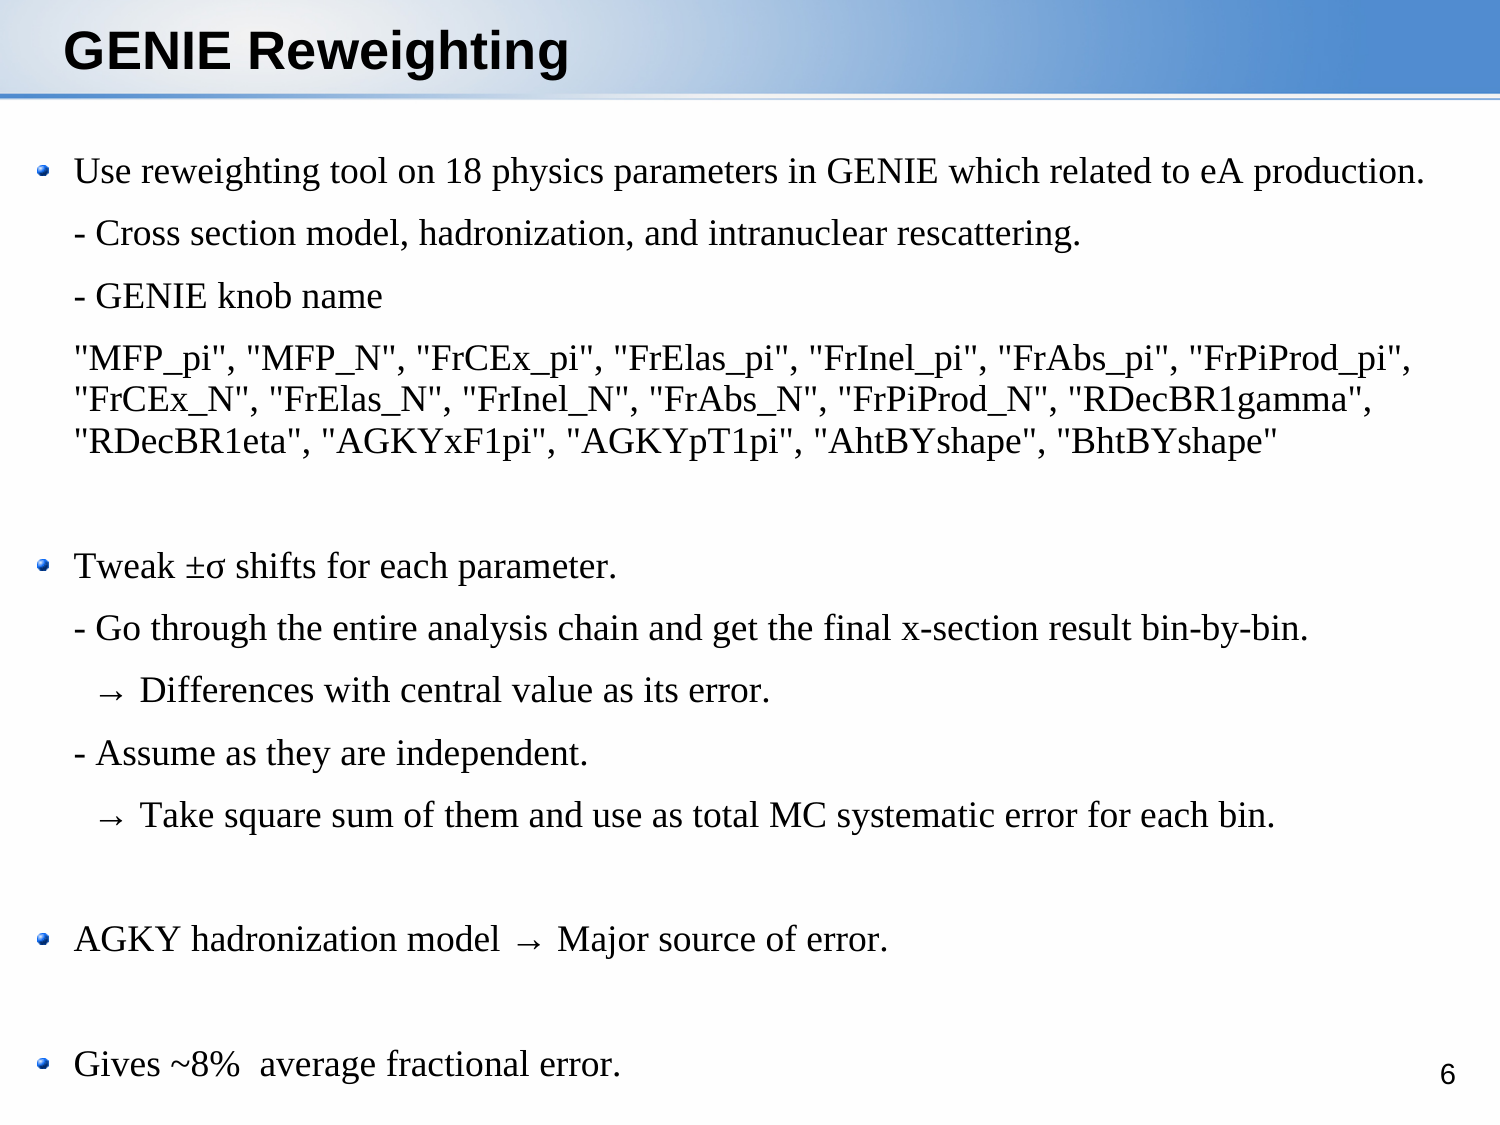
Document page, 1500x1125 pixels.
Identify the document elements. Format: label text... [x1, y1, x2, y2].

list Use reweighting tool on 18 physics parameters in GENIE which related to eA production. - Cross section model, hadronization, and intranuclear rescattering. - GENIE knob name "MFP_pi", "MFP_N", "FrCEx_pi", "FrElas_pi", "FrInel_pi", "FrAbs_pi", "FrPiProd_pi", "FrCEx_N", "FrElas_N", "FrInel_N", "FrAbs_N", "FrPiProd_N", "RDecBR1gamma", "RDecBR1eta", "AGKYxF1pi", "AGKYpT1pi", "AhtBYshape", "BhtBYshape" Tweak ±σ shifts for each parameter. - Go through the entire analysis chain and get the final x-section result bin-by-bin. → Differences with central value as its error. - Assume as they are independent. → Take square sum of them and use as total MC systematic error for each bin. AGKY hadronization model → Major source of error. Gives ~8% average fractional error. [37, 149, 1436, 1089]
picture [0, 0, 1500, 1125]
title GENIE Reweighting [49, 12, 1463, 94]
